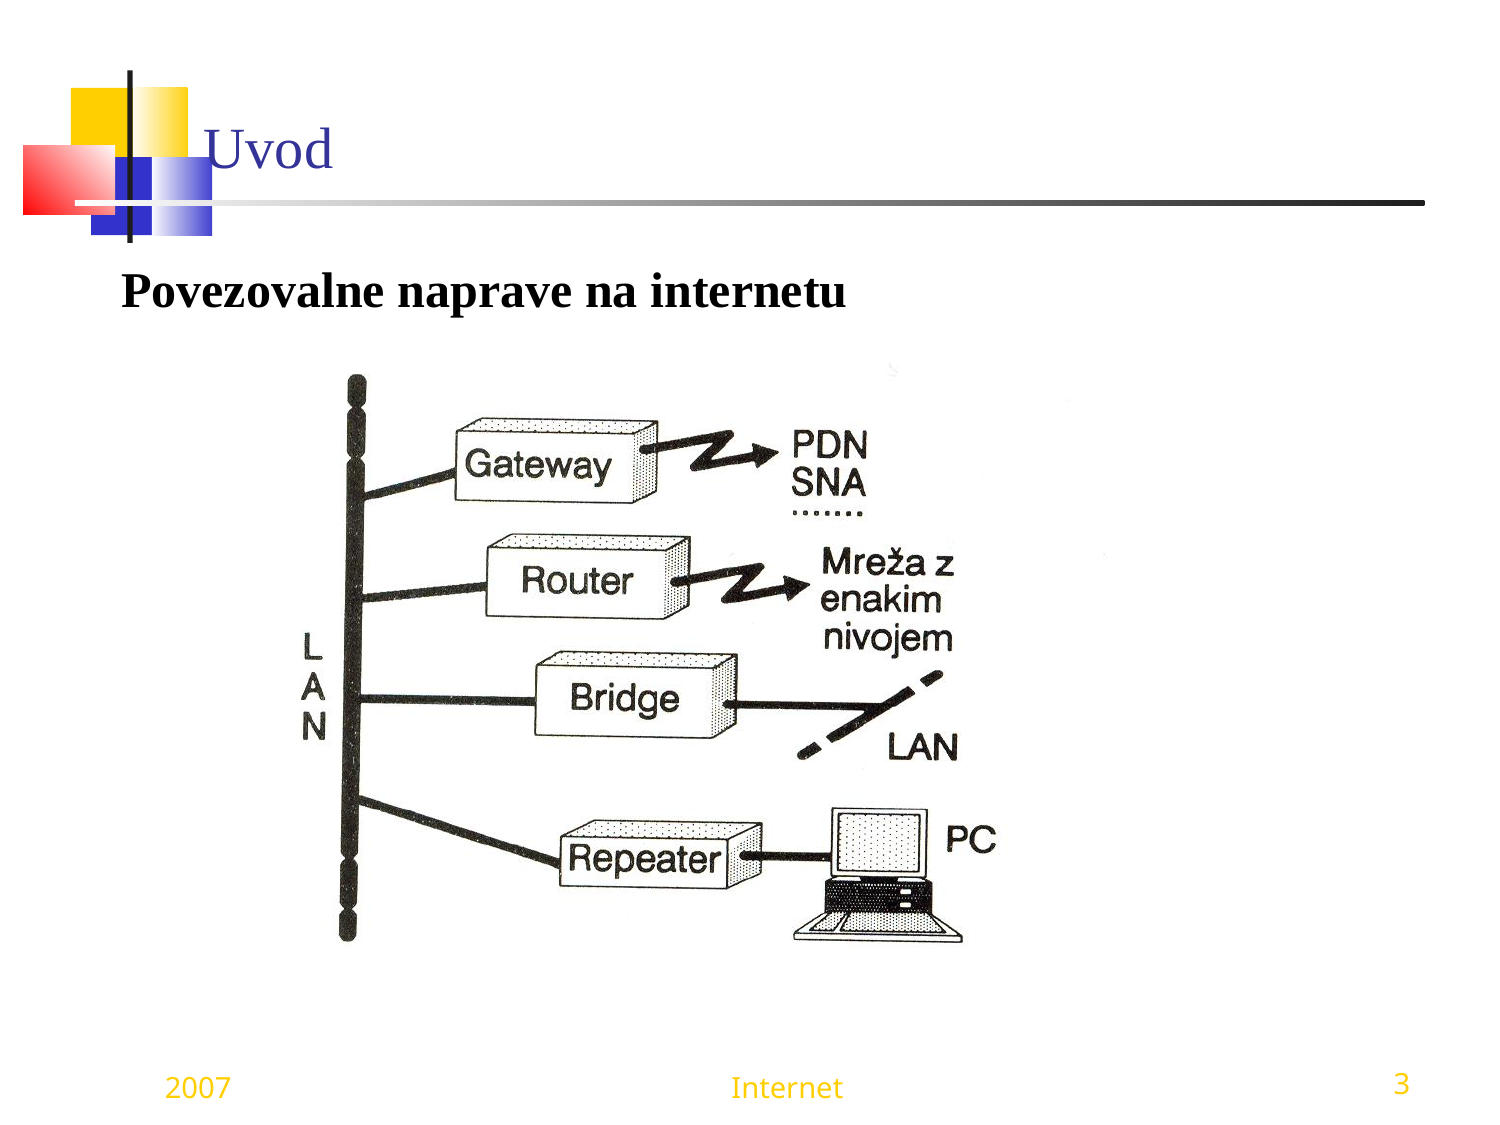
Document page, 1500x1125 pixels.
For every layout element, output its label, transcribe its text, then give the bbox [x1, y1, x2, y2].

text_box [277, 326, 1140, 1017]
text_box 2007 [150, 1037, 463, 1113]
text_box Internet [549, 1037, 1026, 1113]
list Povezovalne naprave na internetu [49, 249, 1282, 339]
text_box <number> [1112, 1037, 1426, 1113]
title Uvod [188, 101, 1468, 188]
